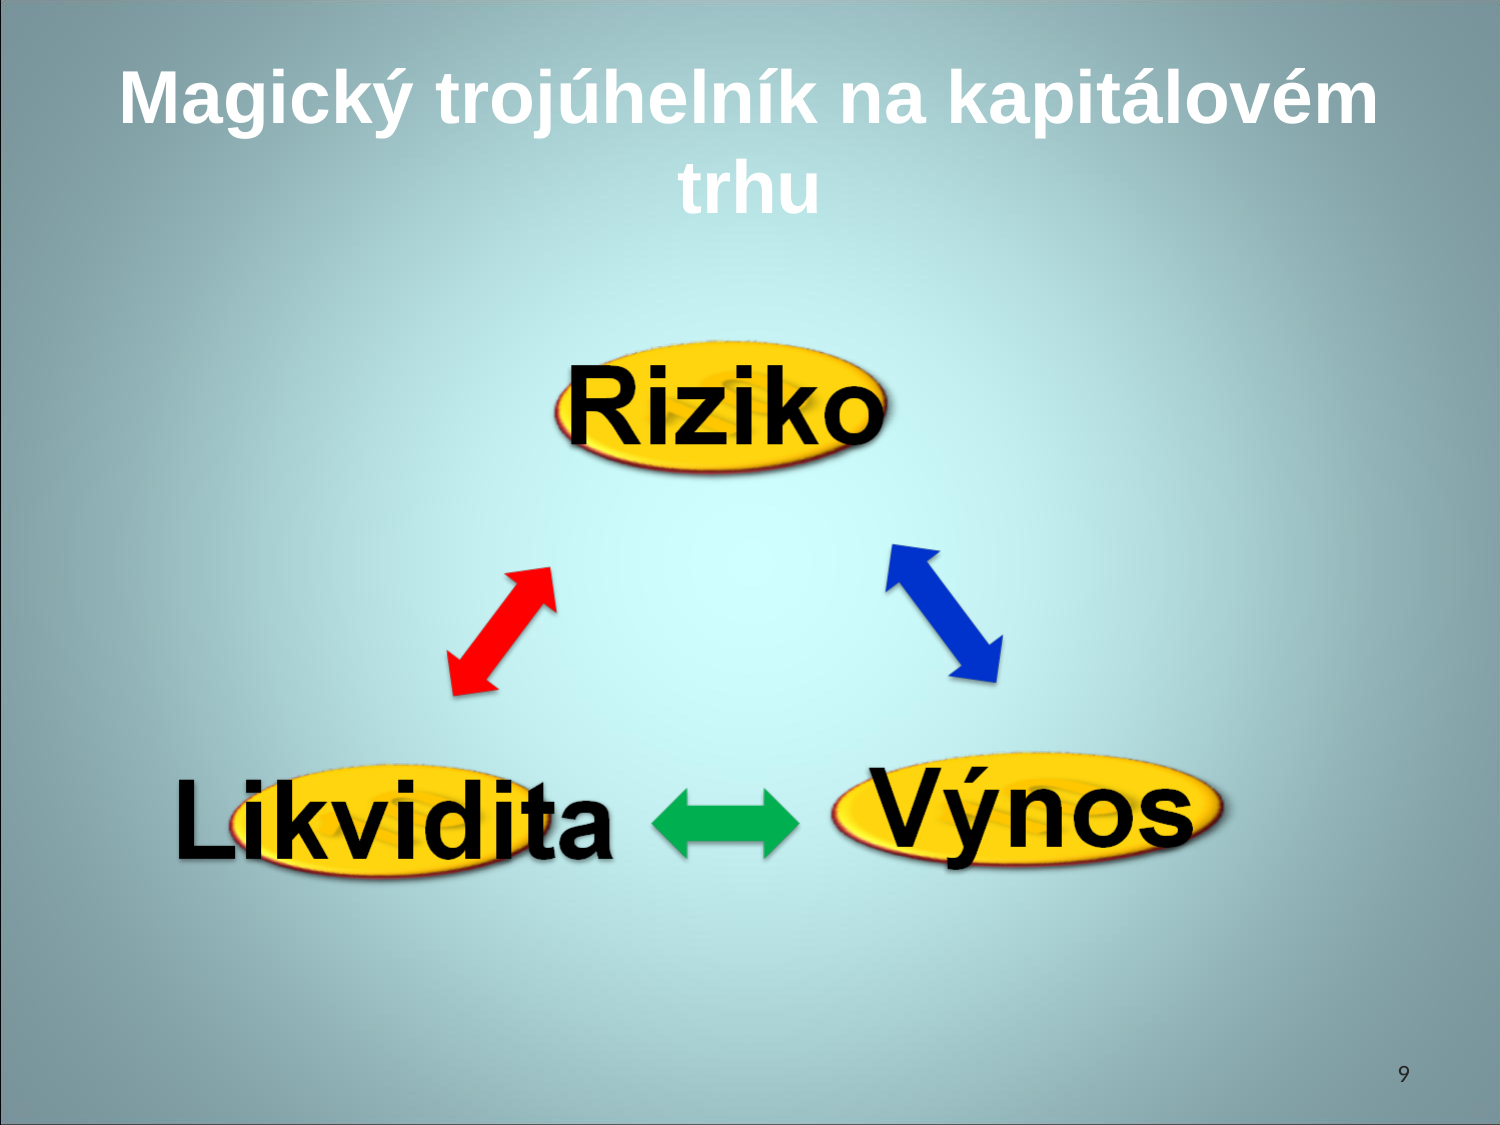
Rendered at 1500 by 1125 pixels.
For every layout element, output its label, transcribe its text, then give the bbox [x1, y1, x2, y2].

text_box [76, 242, 1429, 988]
text_box <číslo> [1074, 1042, 1426, 1103]
picture [0, 0, 1500, 1125]
title Magický trojúhelník na kapitálovém trhu [75, 41, 1426, 237]
